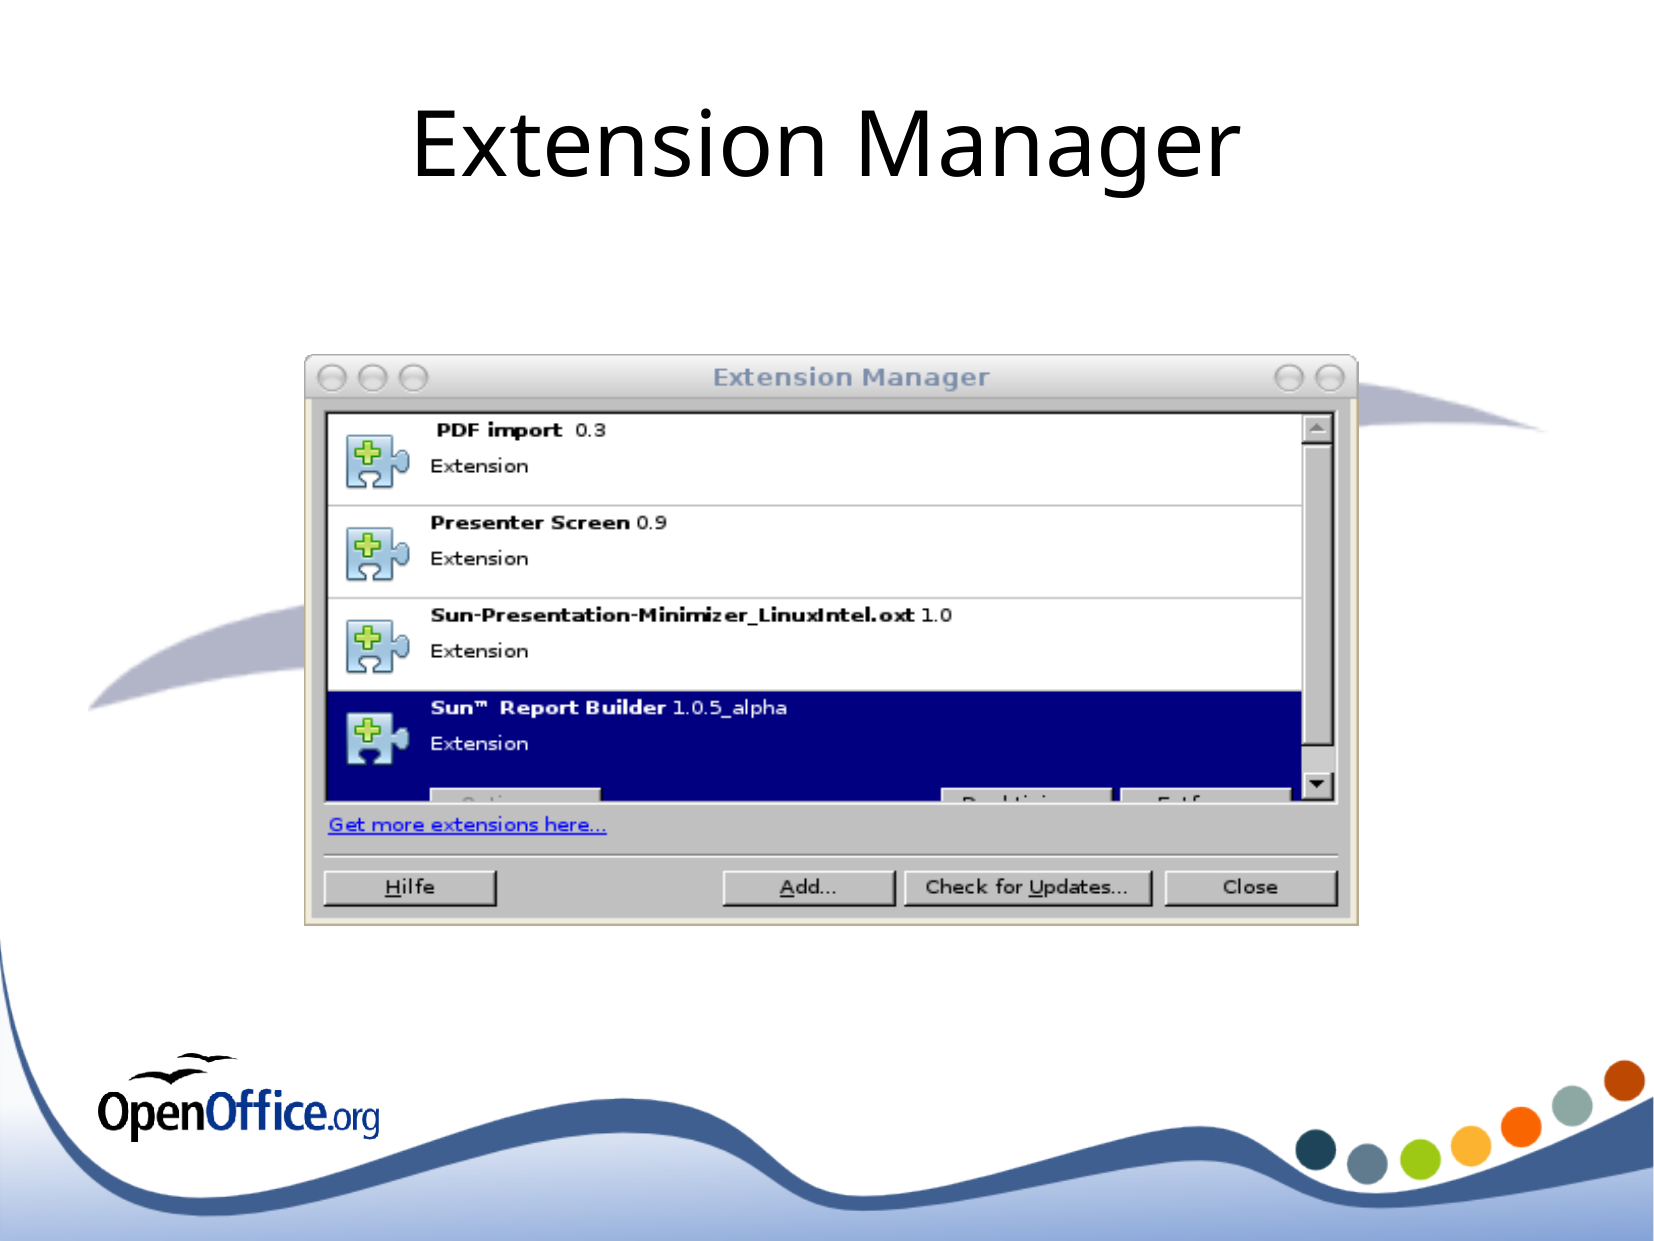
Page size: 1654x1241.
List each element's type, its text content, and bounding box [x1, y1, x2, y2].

picture [0, 190, 1654, 1241]
title Extension Manager [82, 37, 1571, 190]
